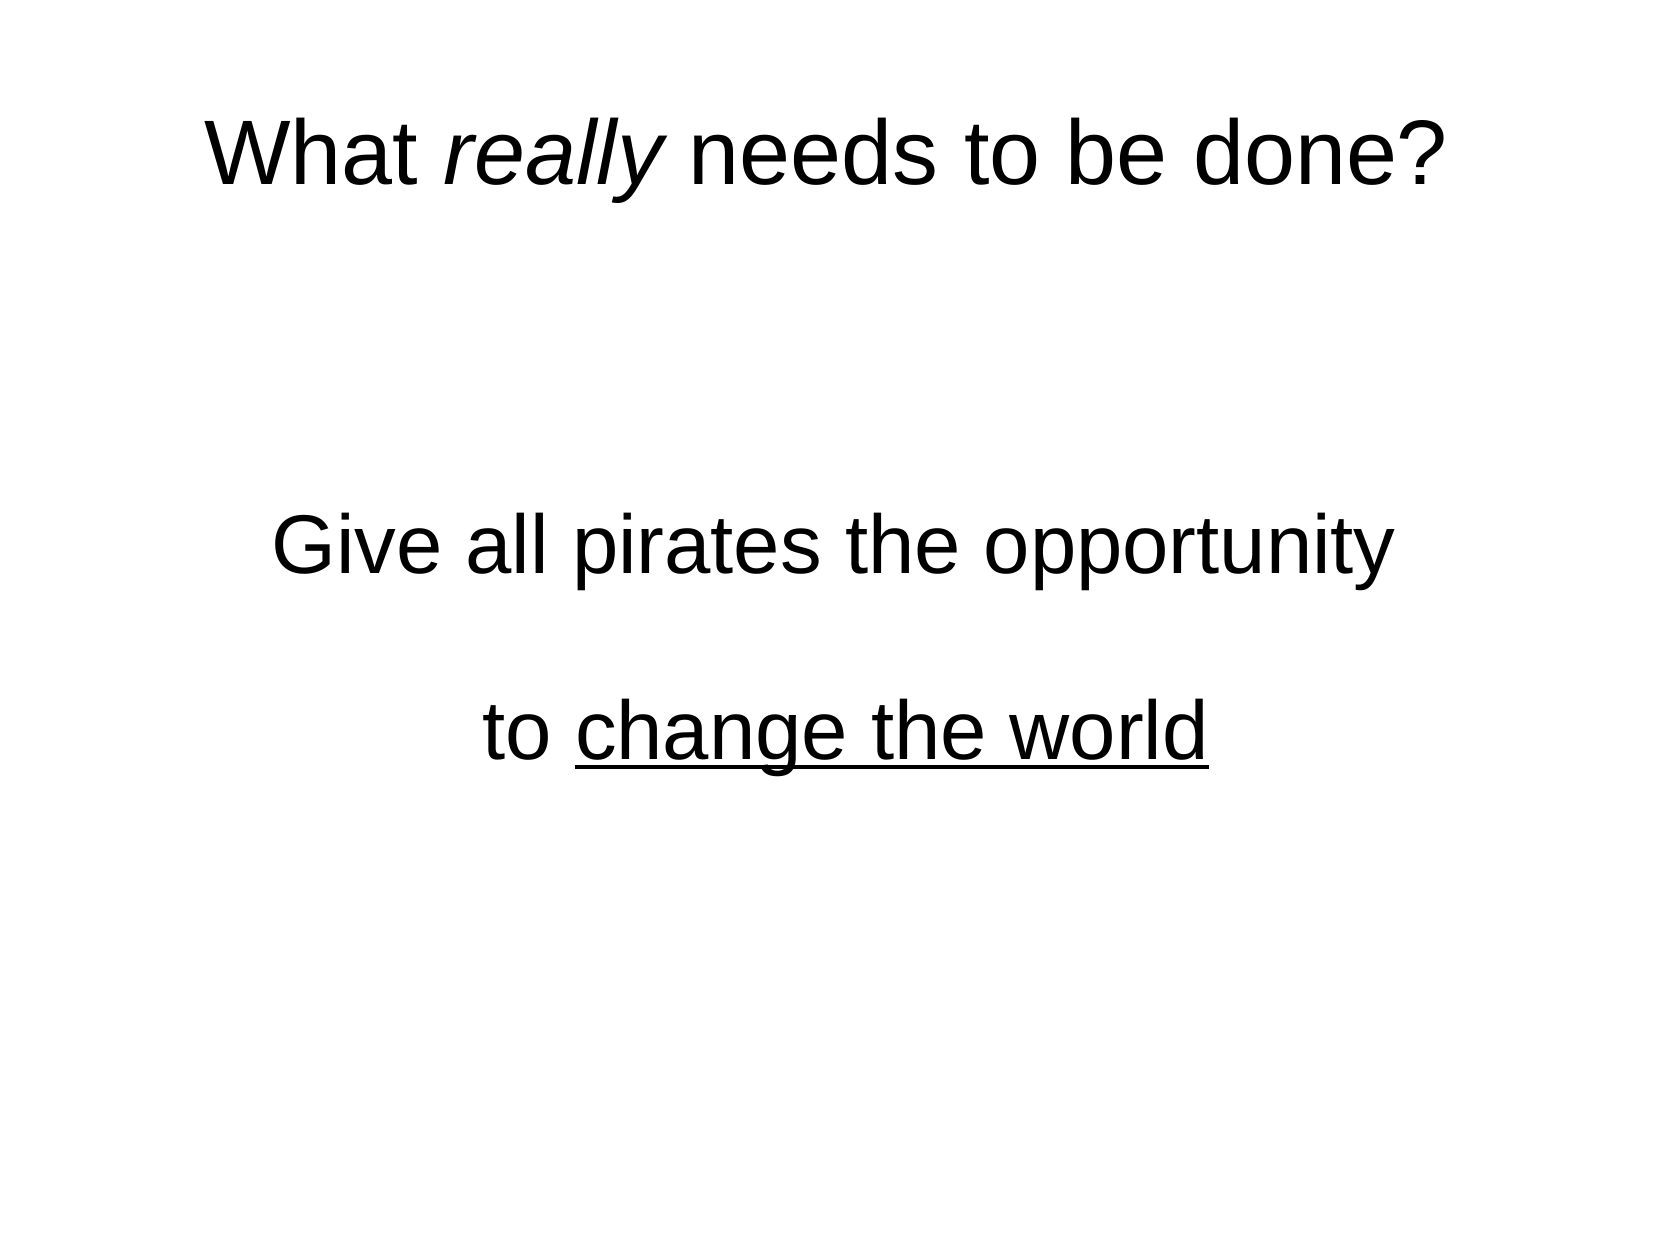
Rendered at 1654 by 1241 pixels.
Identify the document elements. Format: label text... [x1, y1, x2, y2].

list Give all pirates the opportunity to change the world [82, 290, 1538, 1010]
title What really needs to be done? [82, 49, 1571, 257]
